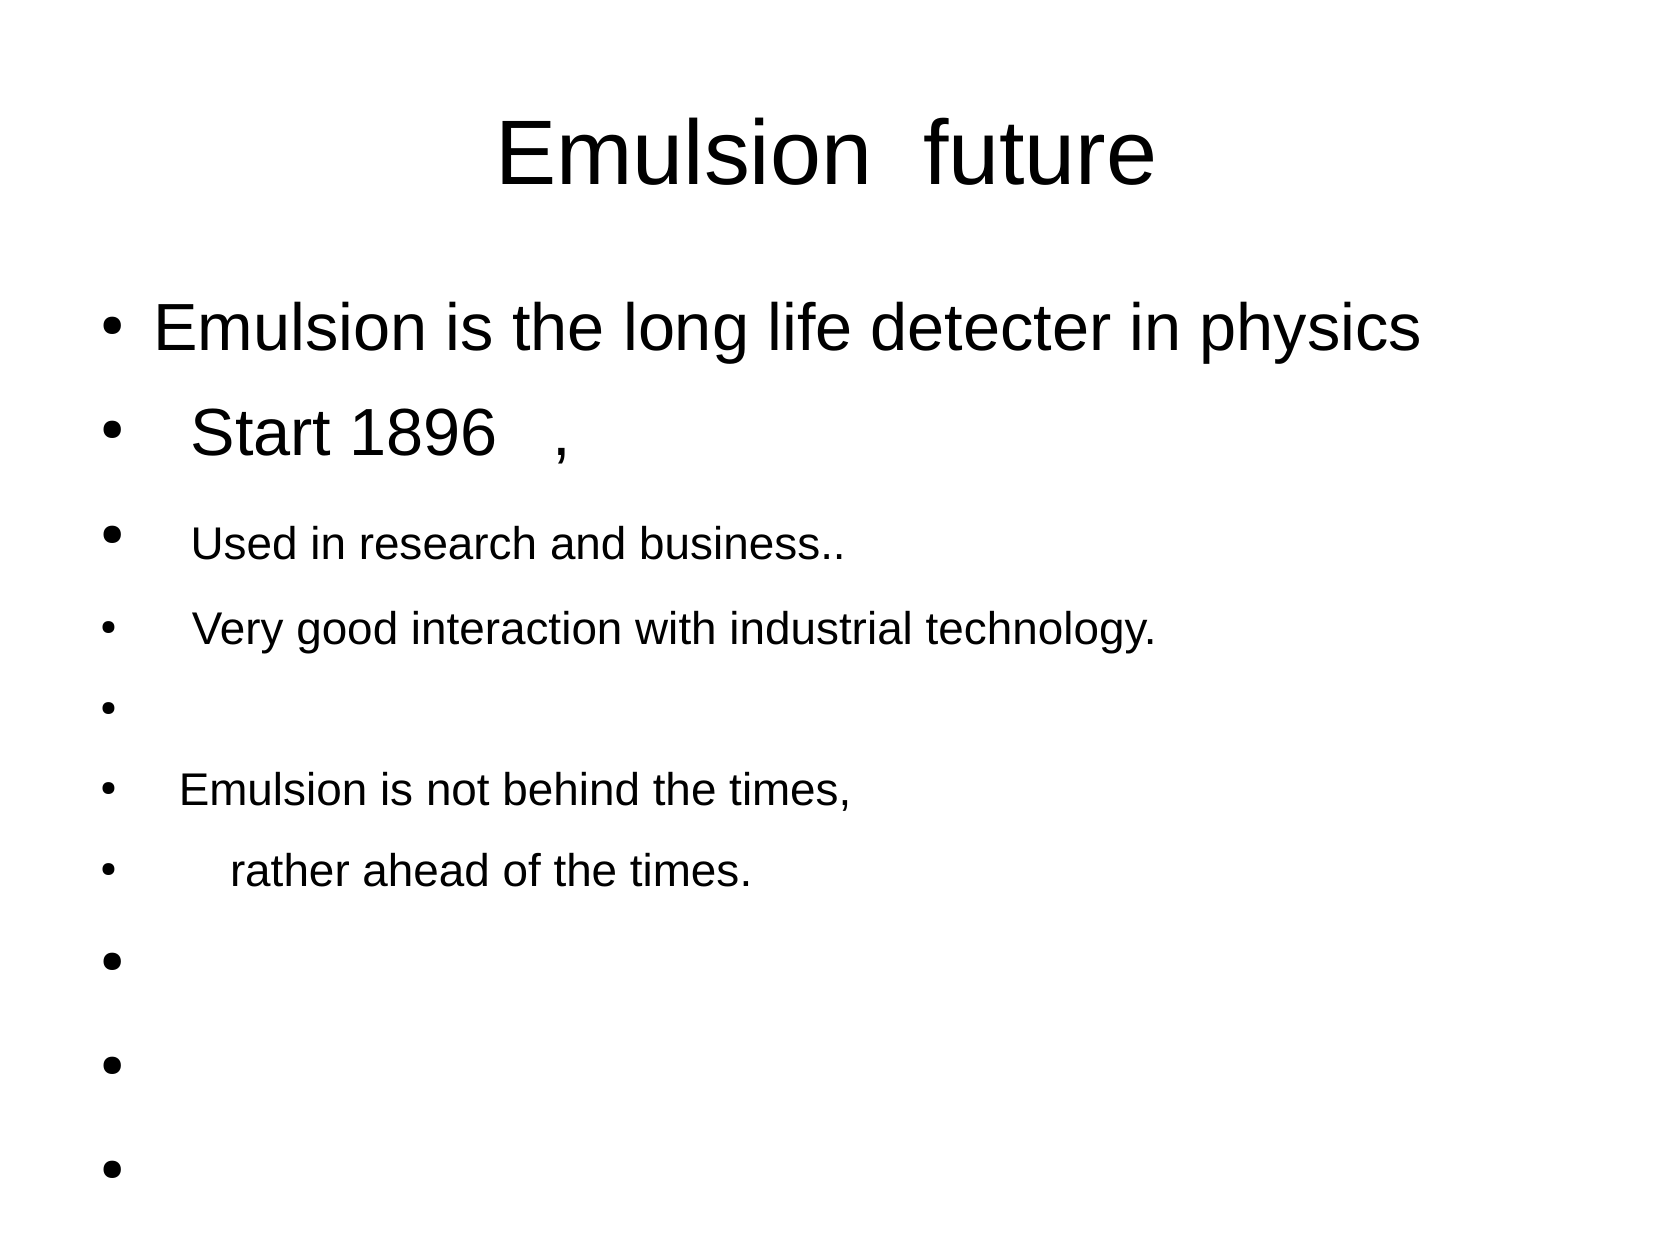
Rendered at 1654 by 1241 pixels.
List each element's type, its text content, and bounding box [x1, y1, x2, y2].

list Emulsion is the long life detecter in physics Start 1896 , Used in research and business.. Very good interaction with industrial technology. Emulsion is not behind the times, rather ahead of the times. [82, 290, 1571, 1179]
title Emulsion future [82, 101, 1571, 205]
